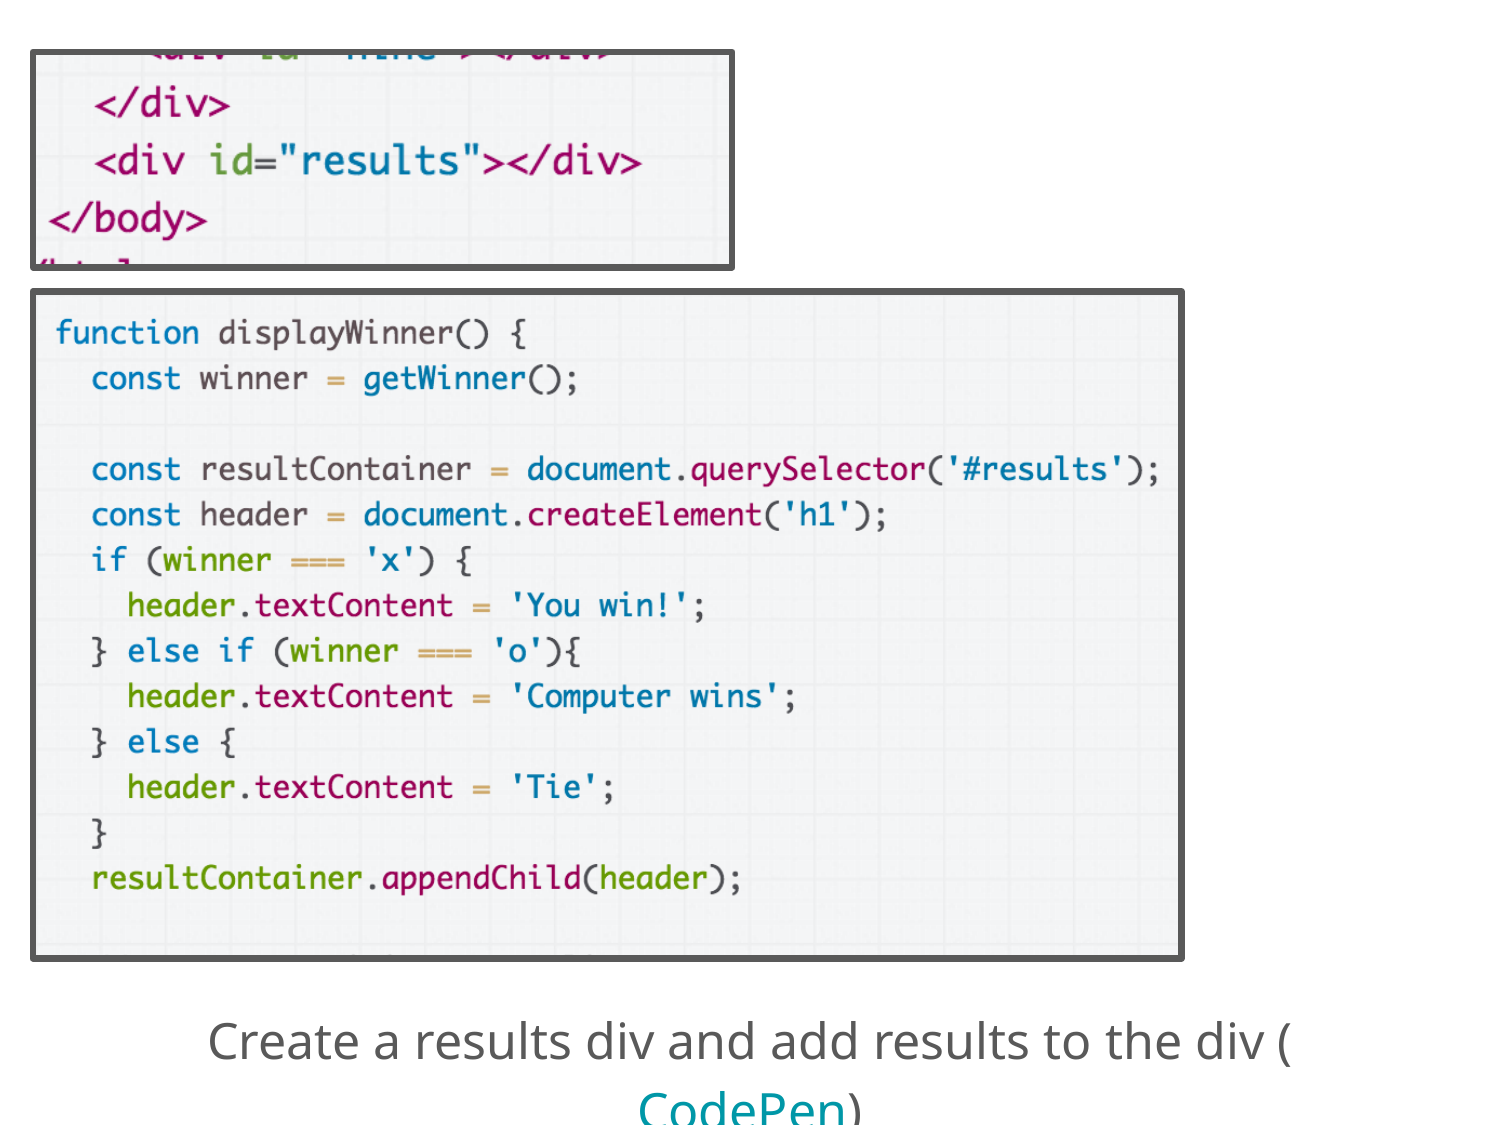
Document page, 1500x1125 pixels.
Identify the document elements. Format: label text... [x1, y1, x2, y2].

list Create a results div and add results to the div (CodePen) [94, 985, 1406, 1118]
picture [35, 54, 730, 265]
picture [35, 294, 1179, 956]
